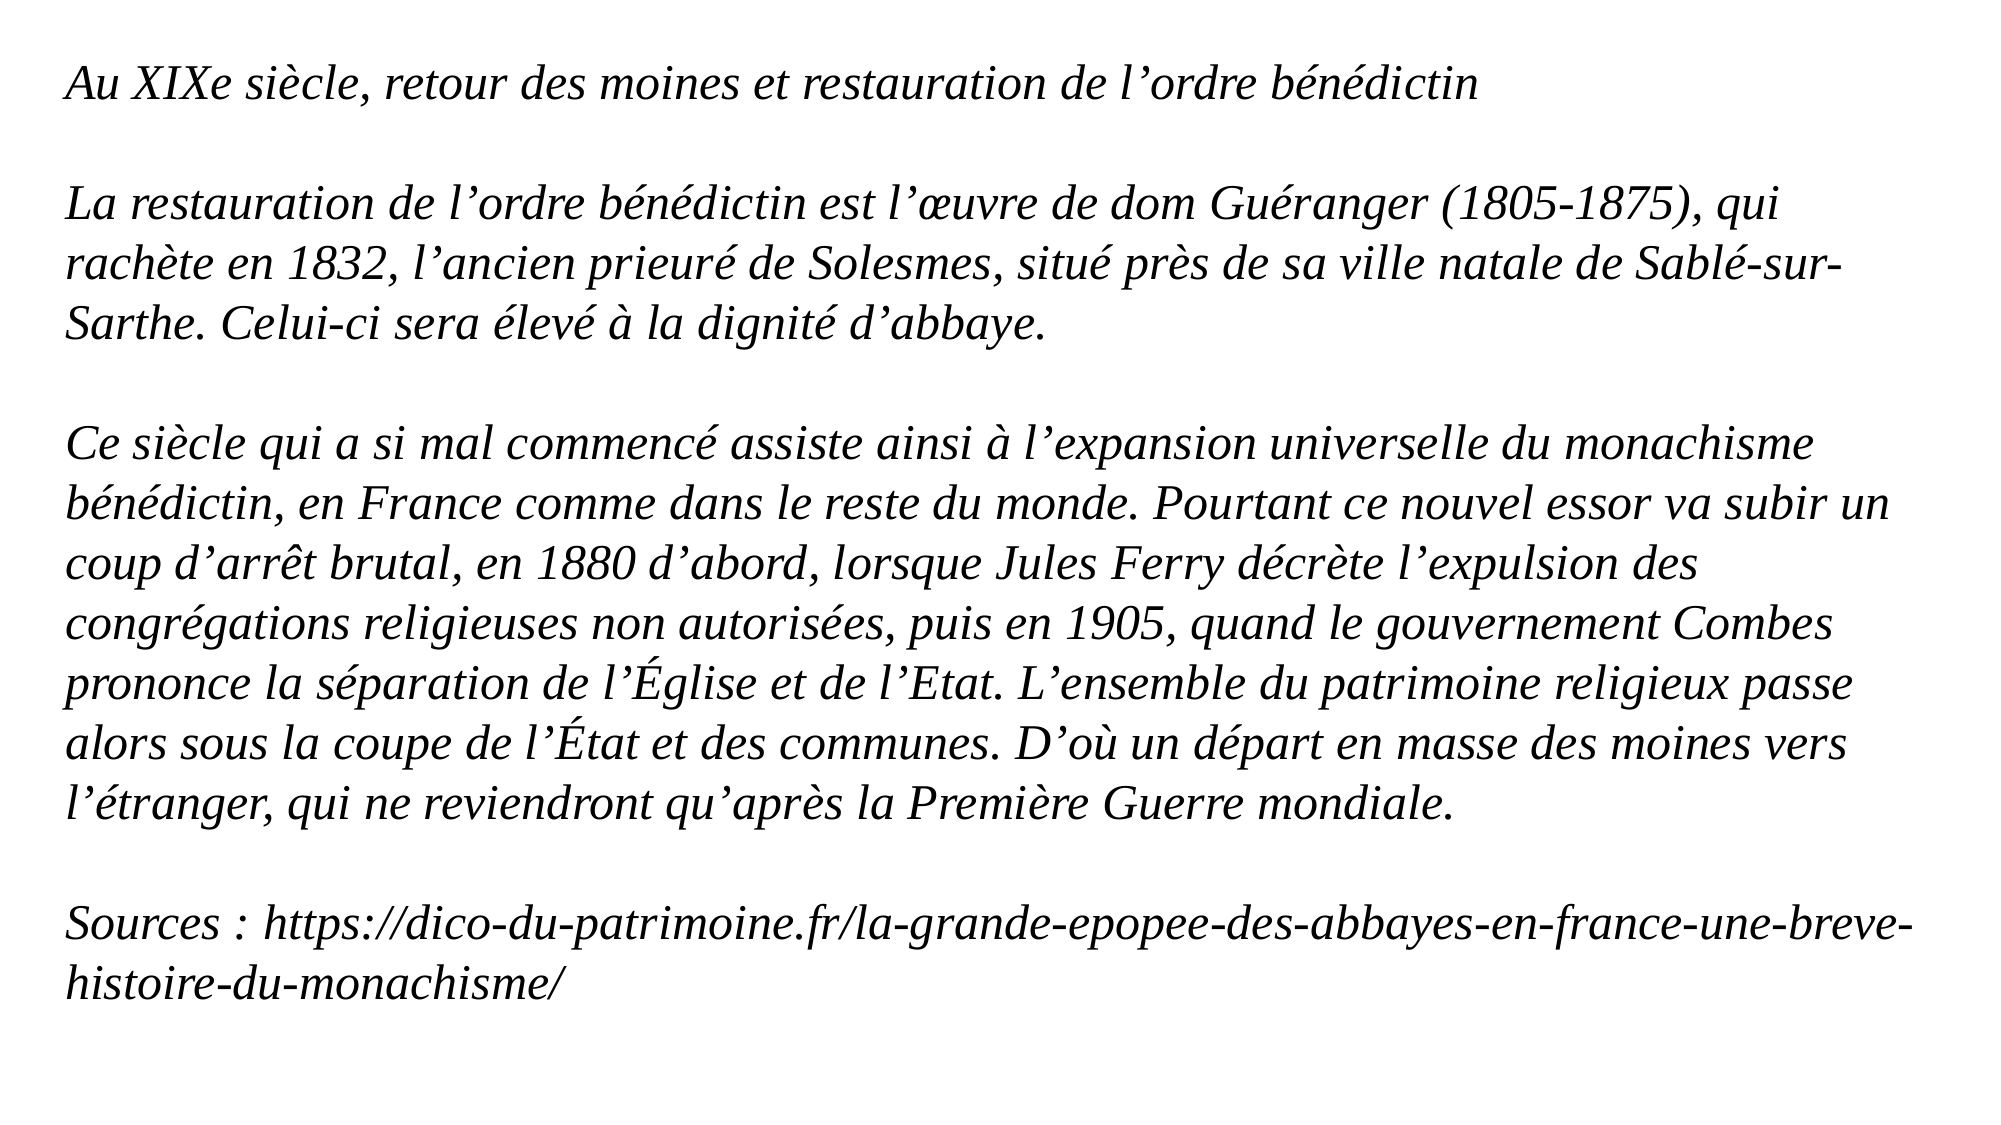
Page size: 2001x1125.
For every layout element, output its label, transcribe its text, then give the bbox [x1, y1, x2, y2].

text_box Au XIXe siècle, retour des moines et restauration de l’ordre bénédictin La restauration de l’ordre bénédictin est l’œuvre de dom Guéranger (1805-1875), qui rachète en 1832, l’ancien prieuré de Solesmes, situé près de sa ville natale de Sablé-sur-Sarthe. Celui-ci sera élevé à la dignité d’abbaye. Ce siècle qui a si mal commencé assiste ainsi à l’expansion universelle du monachisme bénédictin, en France comme dans le reste du monde. Pourtant ce nouvel essor va subir un coup d’arrêt brutal, en 1880 d’abord, lorsque Jules Ferry décrète l’expulsion des congrégations religieuses non autorisées, puis en 1905, quand le gouvernement Combes prononce la séparation de l’Église et de l’Etat. L’ensemble du patrimoine religieux passe alors sous la coupe de l’État et des communes. D’où un départ en masse des moines vers l’étranger, qui ne reviendront qu’après la Première Guerre mondiale. Sources : https://dico-du-patrimoine.fr/la-grande-epopee-des-abbayes-en-france-une-breve-histoire-du-monachisme/ [50, 41, 1951, 1125]
